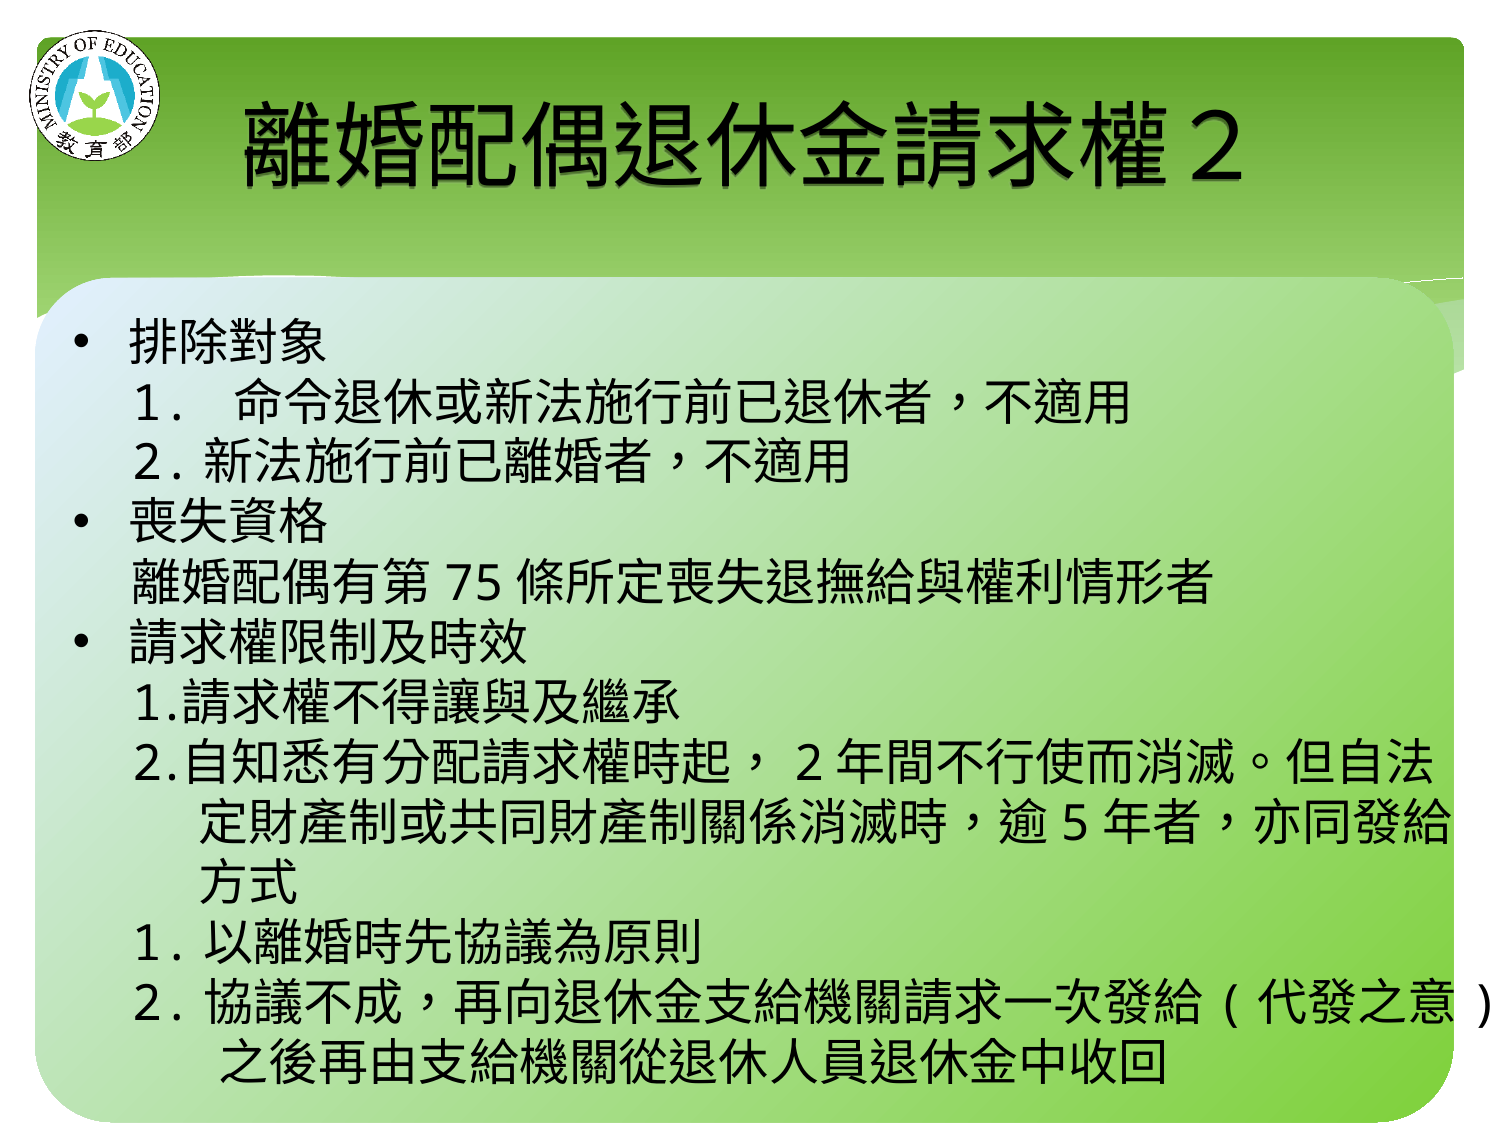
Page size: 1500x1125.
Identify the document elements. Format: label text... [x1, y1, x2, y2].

text_box 排除對象 1. 命令退休或新法施行前已退休者，不適用 2.新法施行前已離婚者，不適用 喪失資格 離婚配偶有第75條所定喪失退撫給與權利情形者 請求權限制及時效 請求權不得讓與及繼承 自知悉有分配請求權時起，2年間不行使而消滅。但自法 定財產制或共同財產制關係消滅時，逾5年者，亦同發給 方式 1.以離婚時先協議為原則 2.協議不成，再向退休金支給機關請求一次發給(代發之意)； 之後再由支給機關從退休人員退休金中收回 [35, 277, 1454, 1123]
title 離婚配偶退休金請求權２ [76, 78, 1427, 206]
picture [29, 30, 160, 161]
